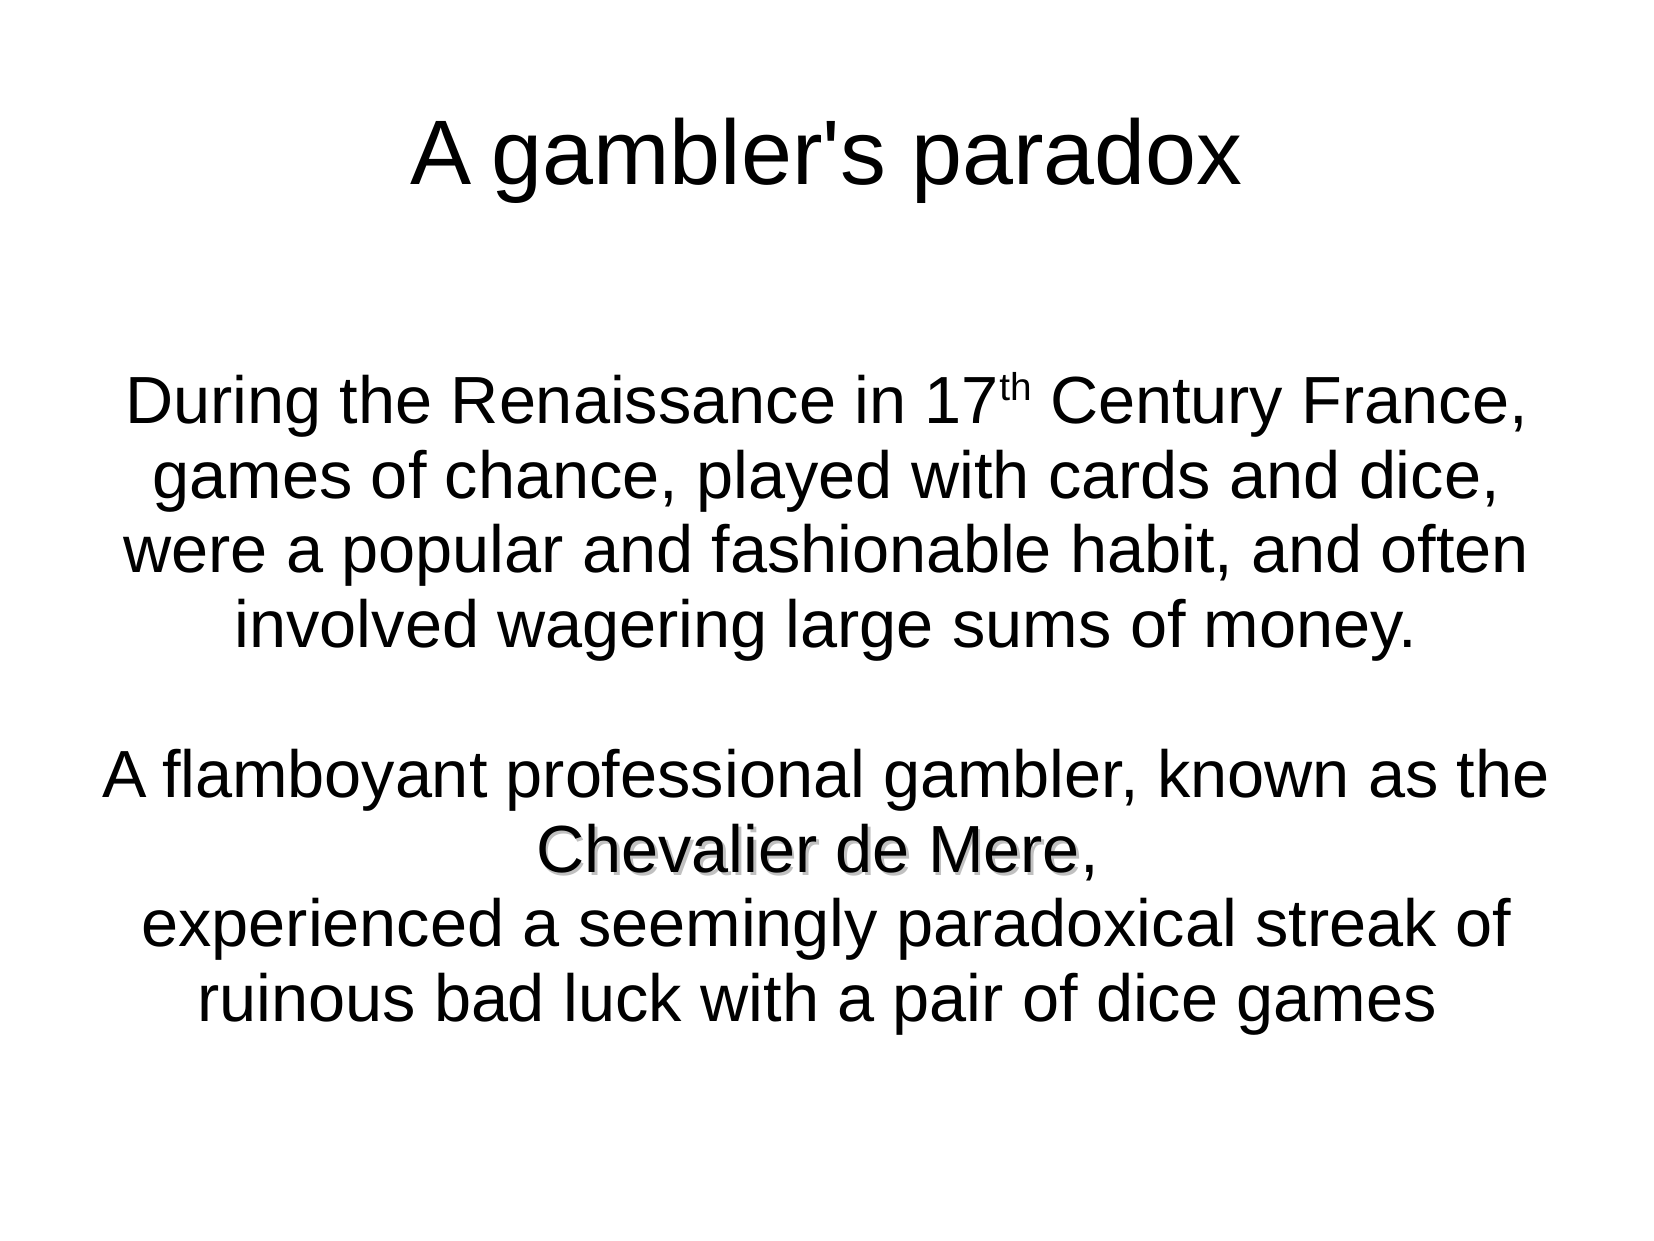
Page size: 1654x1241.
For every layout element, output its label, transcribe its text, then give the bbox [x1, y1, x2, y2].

title A gambler's paradox [82, 56, 1571, 250]
subtitle During the Renaissance in 17th Century France, games of chance, played with cards and dice, were a popular and fashionable habit, and often involved wagering large sums of money. A flamboyant professional gambler, known as the Chevalier de Mere, experienced a seemingly paradoxical streak of ruinous bad luck with a pair of dice games [82, 297, 1571, 1102]
